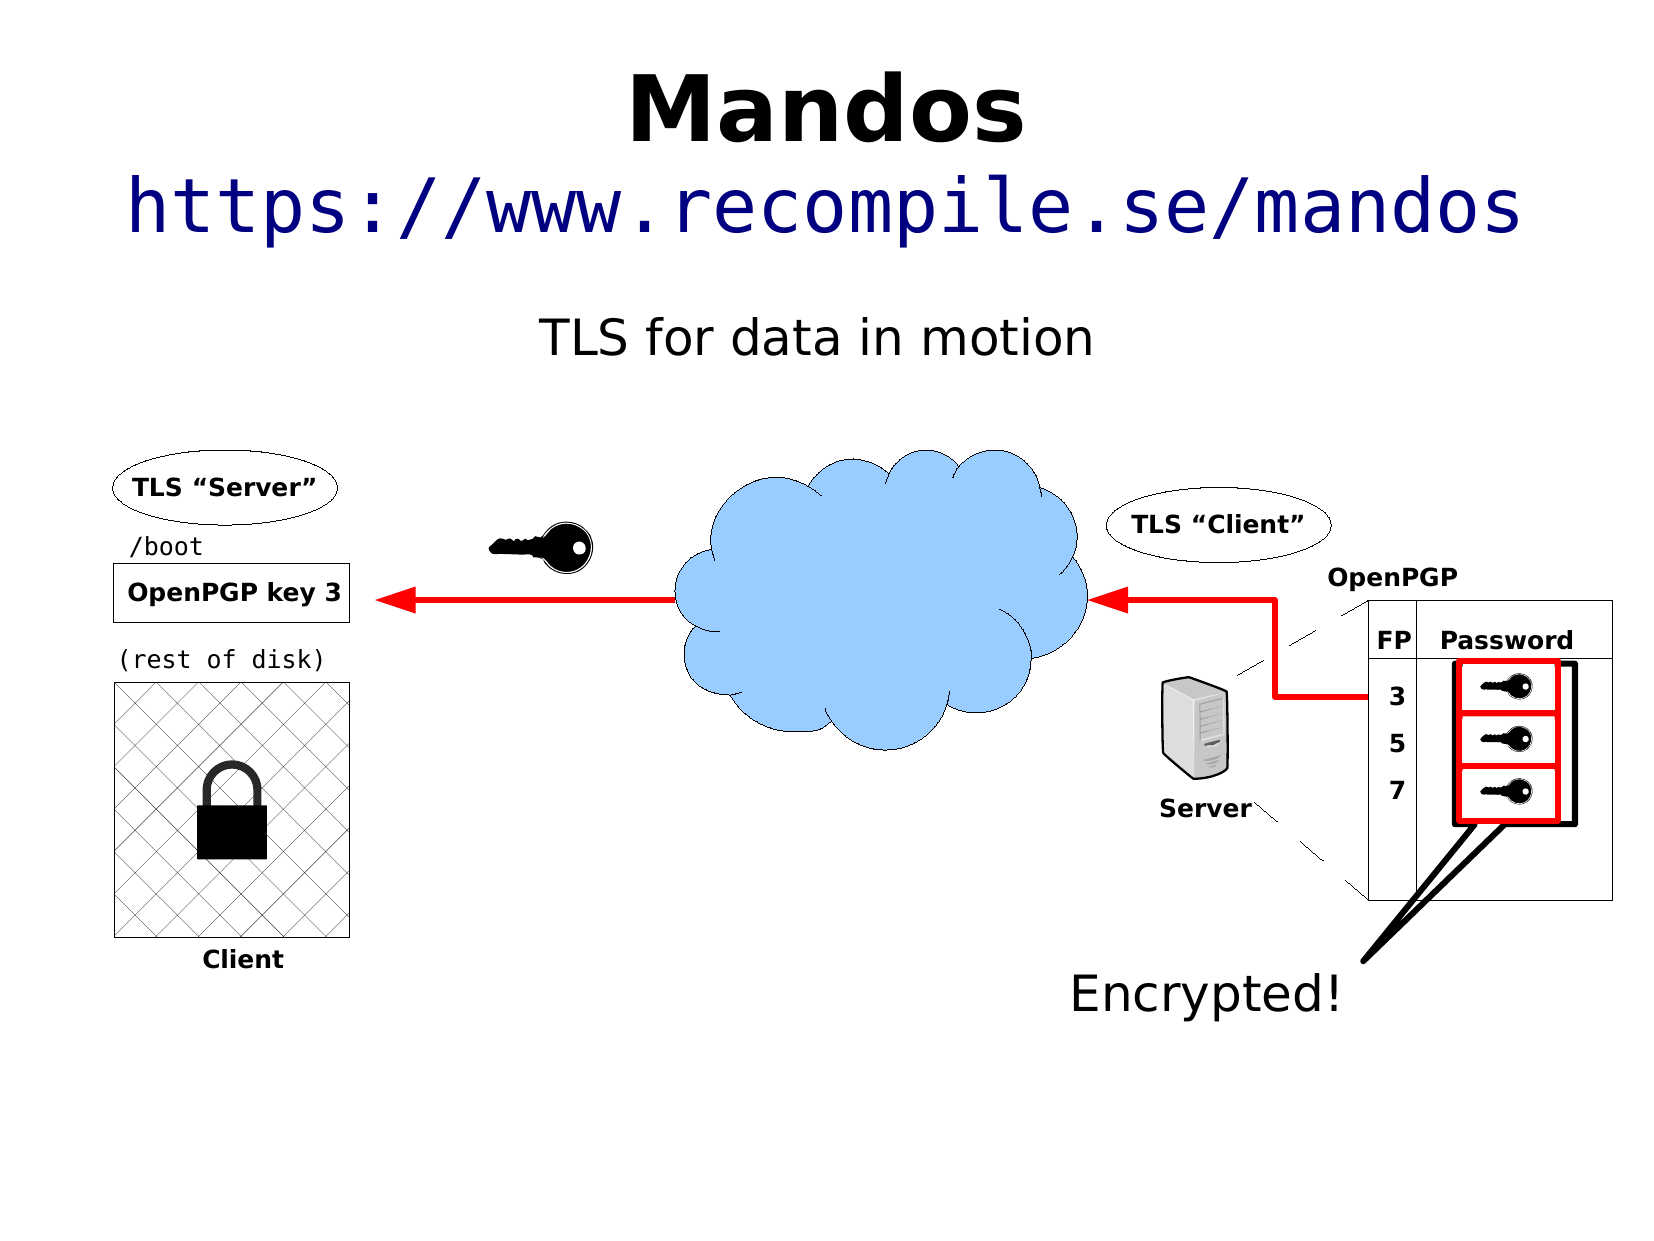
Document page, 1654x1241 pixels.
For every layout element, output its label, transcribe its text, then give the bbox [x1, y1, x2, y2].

picture [1462, 716, 1555, 763]
text_box (rest of disk) [101, 637, 376, 696]
text_box Password [1425, 618, 1605, 663]
text_box /boot [114, 525, 294, 570]
text_box [674, 450, 1088, 751]
picture [453, 502, 638, 597]
text_box TLS for data in motion [525, 301, 1111, 376]
text_box [114, 696, 350, 938]
text_box FP [1361, 618, 1425, 663]
text_box Server [1144, 786, 1360, 831]
text_box [1418, 824, 1499, 900]
text_box [1369, 600, 1613, 900]
picture [1462, 768, 1555, 818]
text_box [1561, 667, 1571, 821]
text_box [294, 563, 350, 570]
text_box 5 [1374, 721, 1439, 766]
picture [170, 748, 294, 872]
picture [1142, 657, 1247, 806]
text_box TLS “Client” [1106, 487, 1332, 563]
text_box [1369, 663, 1467, 900]
picture [1462, 663, 1555, 710]
text_box TLS “Server” [112, 450, 338, 526]
text_box Encrypted! [1054, 957, 1360, 1031]
text_box 7 [1374, 768, 1439, 813]
text_box OpenPGP [1312, 555, 1501, 601]
title Mandos https://www.recompile.se/mandos [82, 49, 1571, 257]
text_box 3 [1374, 675, 1439, 720]
text_box Client [187, 937, 300, 982]
text_box [113, 615, 350, 623]
text_box OpenPGP key 3 [112, 570, 376, 615]
